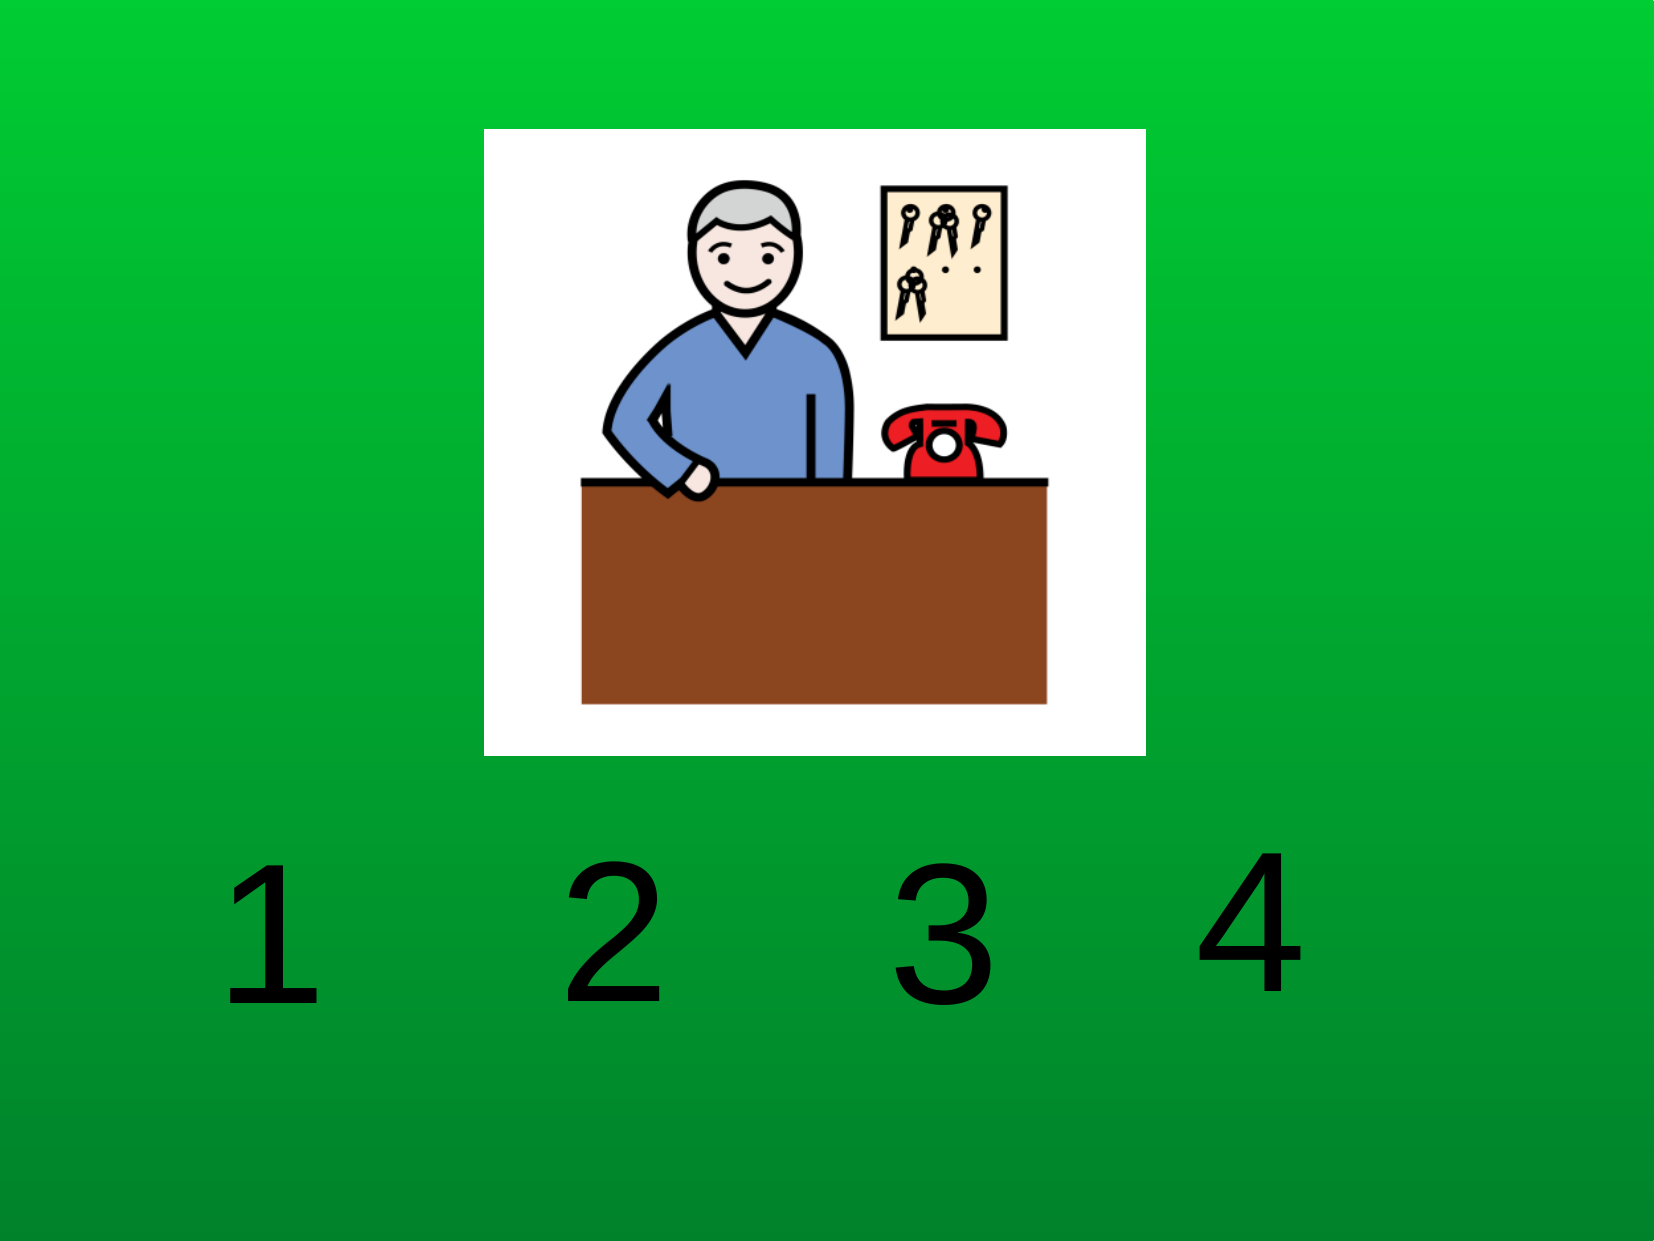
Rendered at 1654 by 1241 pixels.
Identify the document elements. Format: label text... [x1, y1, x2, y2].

picture [484, 129, 1146, 756]
text_box 3 [874, 814, 1111, 1054]
text_box 2 [543, 812, 780, 1052]
text_box 1 [200, 814, 438, 1054]
text_box 4 [1181, 803, 1418, 1042]
